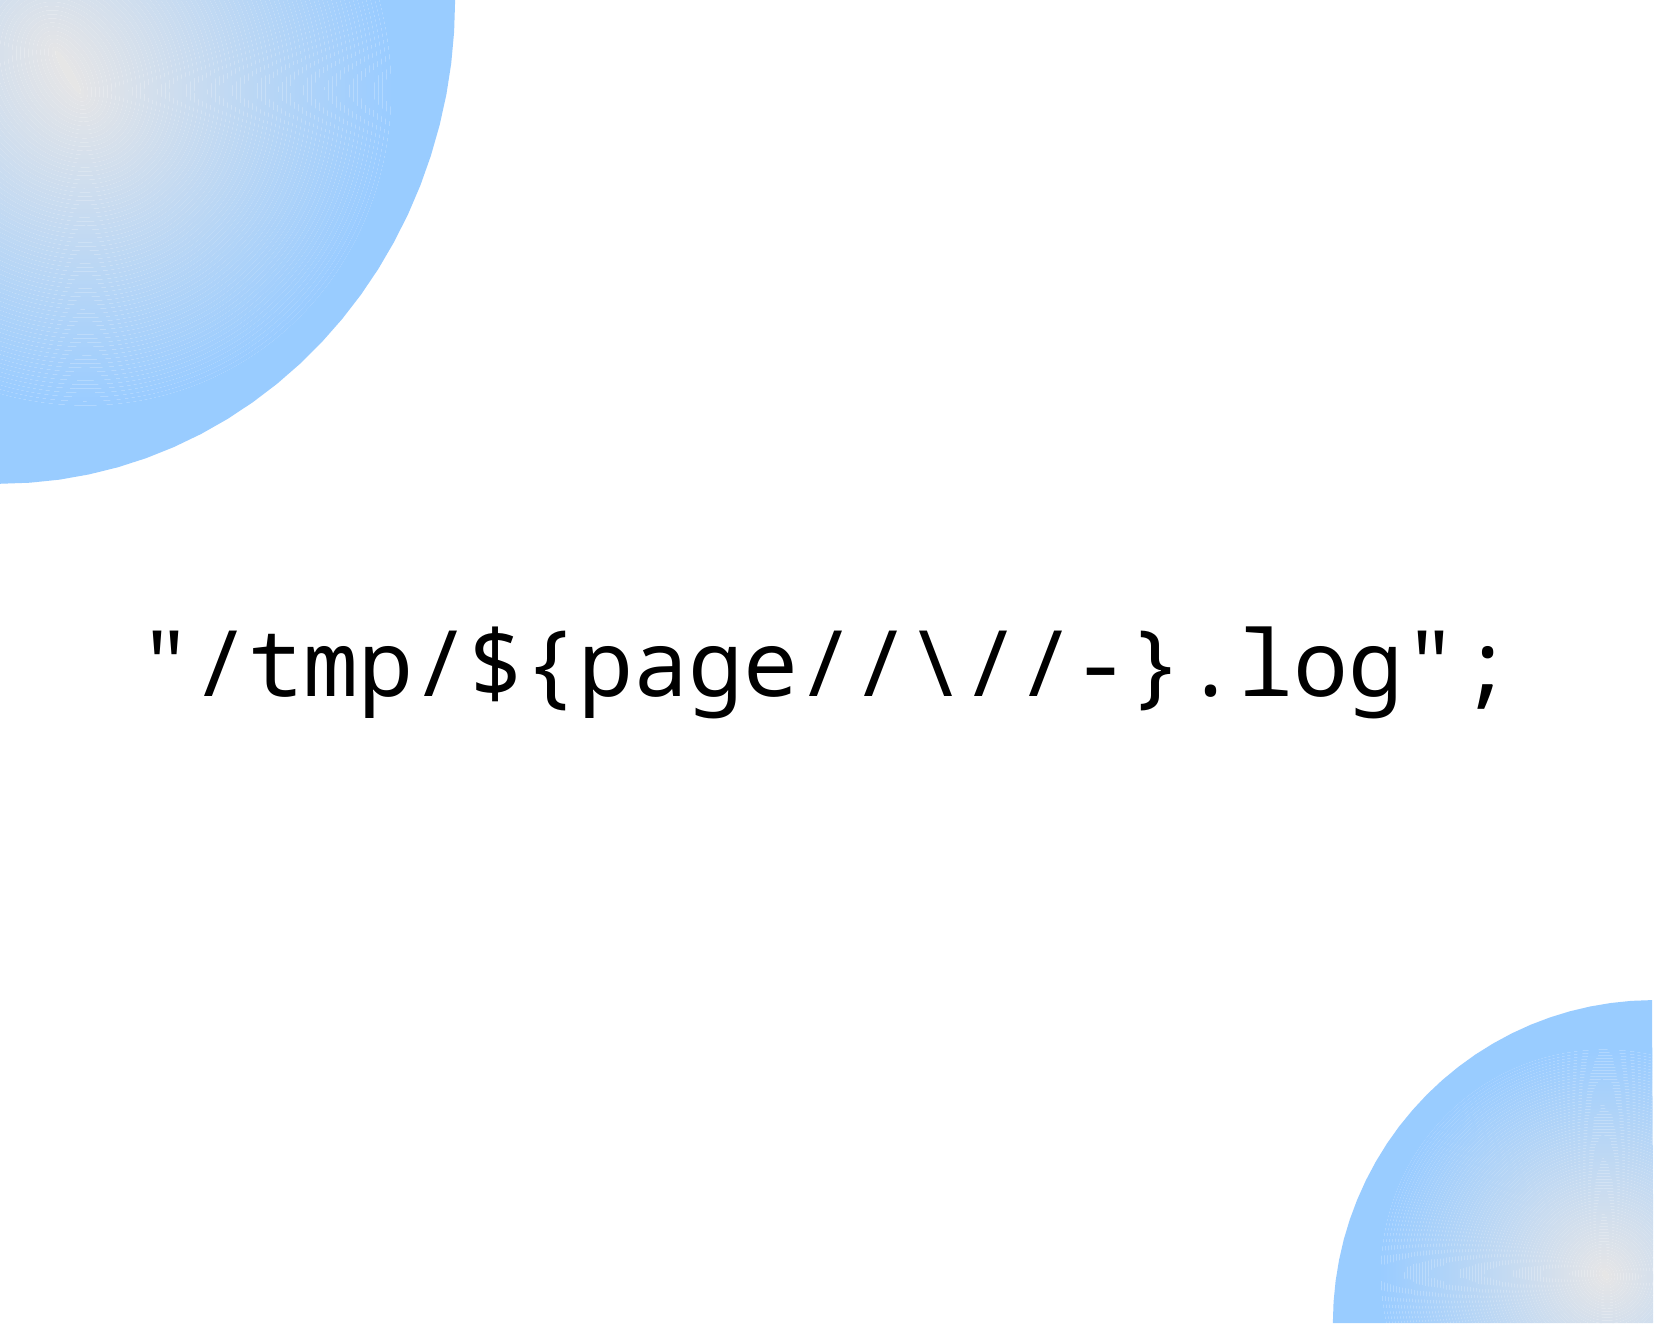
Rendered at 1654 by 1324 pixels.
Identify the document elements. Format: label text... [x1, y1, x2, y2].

subtitle "/tmp/${page//\//-}.log"; [82, 149, 1571, 1174]
